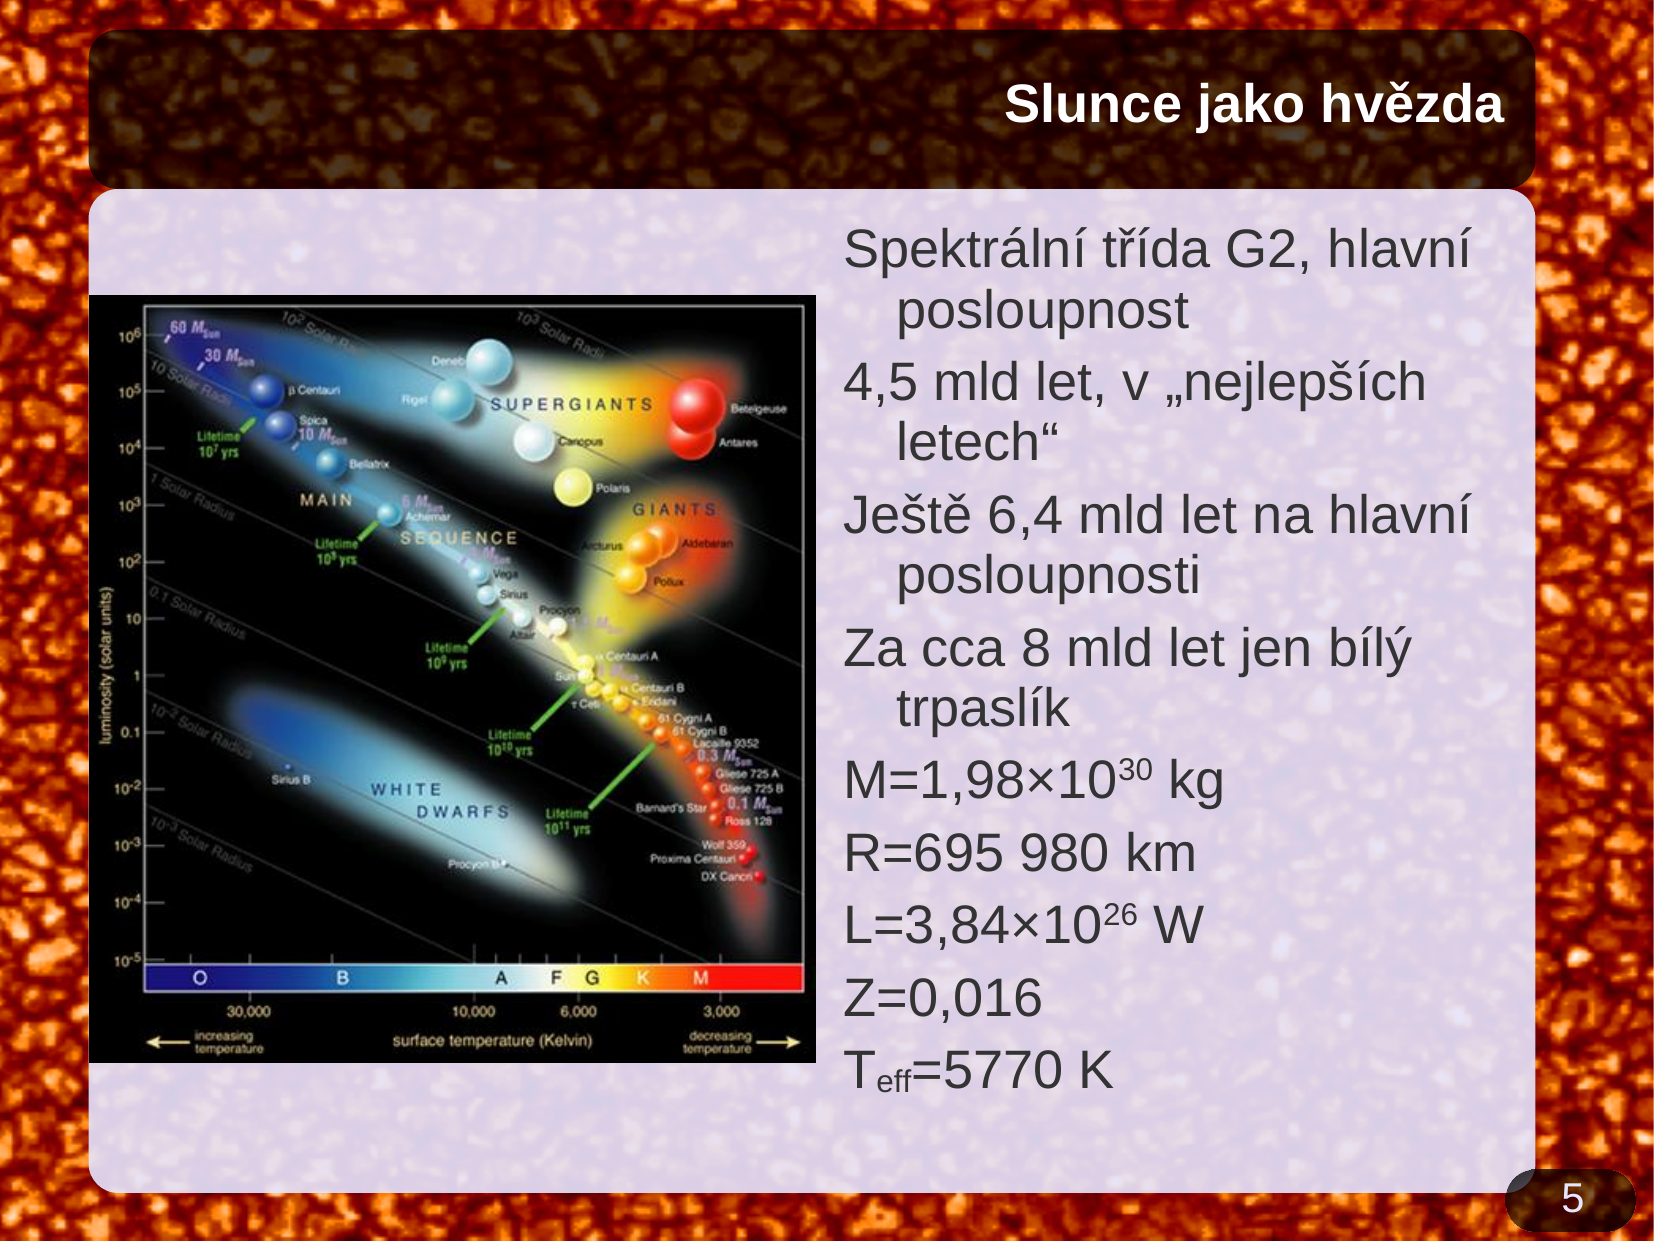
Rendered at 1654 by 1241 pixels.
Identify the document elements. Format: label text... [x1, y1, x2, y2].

picture [0, 0, 1654, 1241]
title Slunce jako hvězda [118, 59, 1506, 148]
list Spektrální třída G2, hlavní posloupnost 4,5 mld let, v „nejlepších letech“ Ještě 6,4 mld let na hlavní posloupnosti Za cca 8 mld let jen bílý trpaslík M=1,98×1030 kg R=695 980 km L=3,84×1026 W Z=0,016 Teff=5770 K [843, 218, 1506, 1123]
